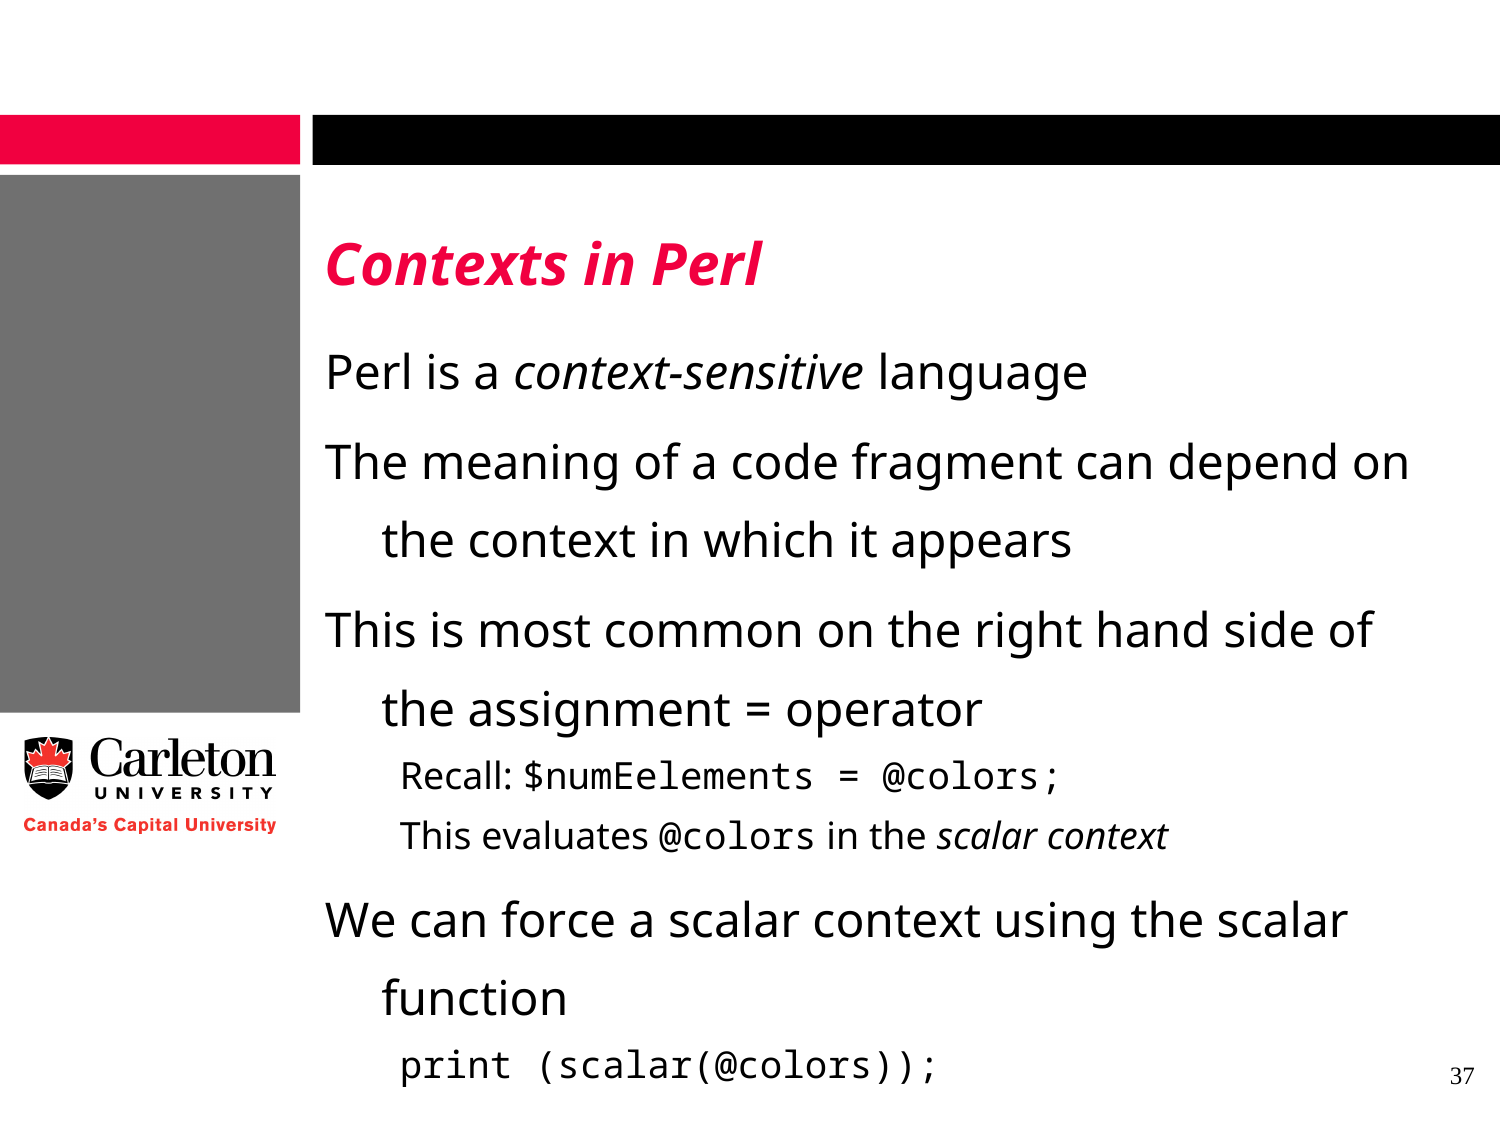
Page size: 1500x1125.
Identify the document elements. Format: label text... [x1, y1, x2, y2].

list Perl is a context-sensitive language The meaning of a code fragment can depend on the context in which it appears This is most common on the right hand side of the assignment = operator Recall: $numEelements = @colors; This evaluates @colors in the scalar context We can force a scalar context using the scalar function print (scalar(@colors)); [324, 324, 1450, 1036]
title Contexts in Perl [324, 194, 1450, 324]
picture [24, 737, 276, 834]
